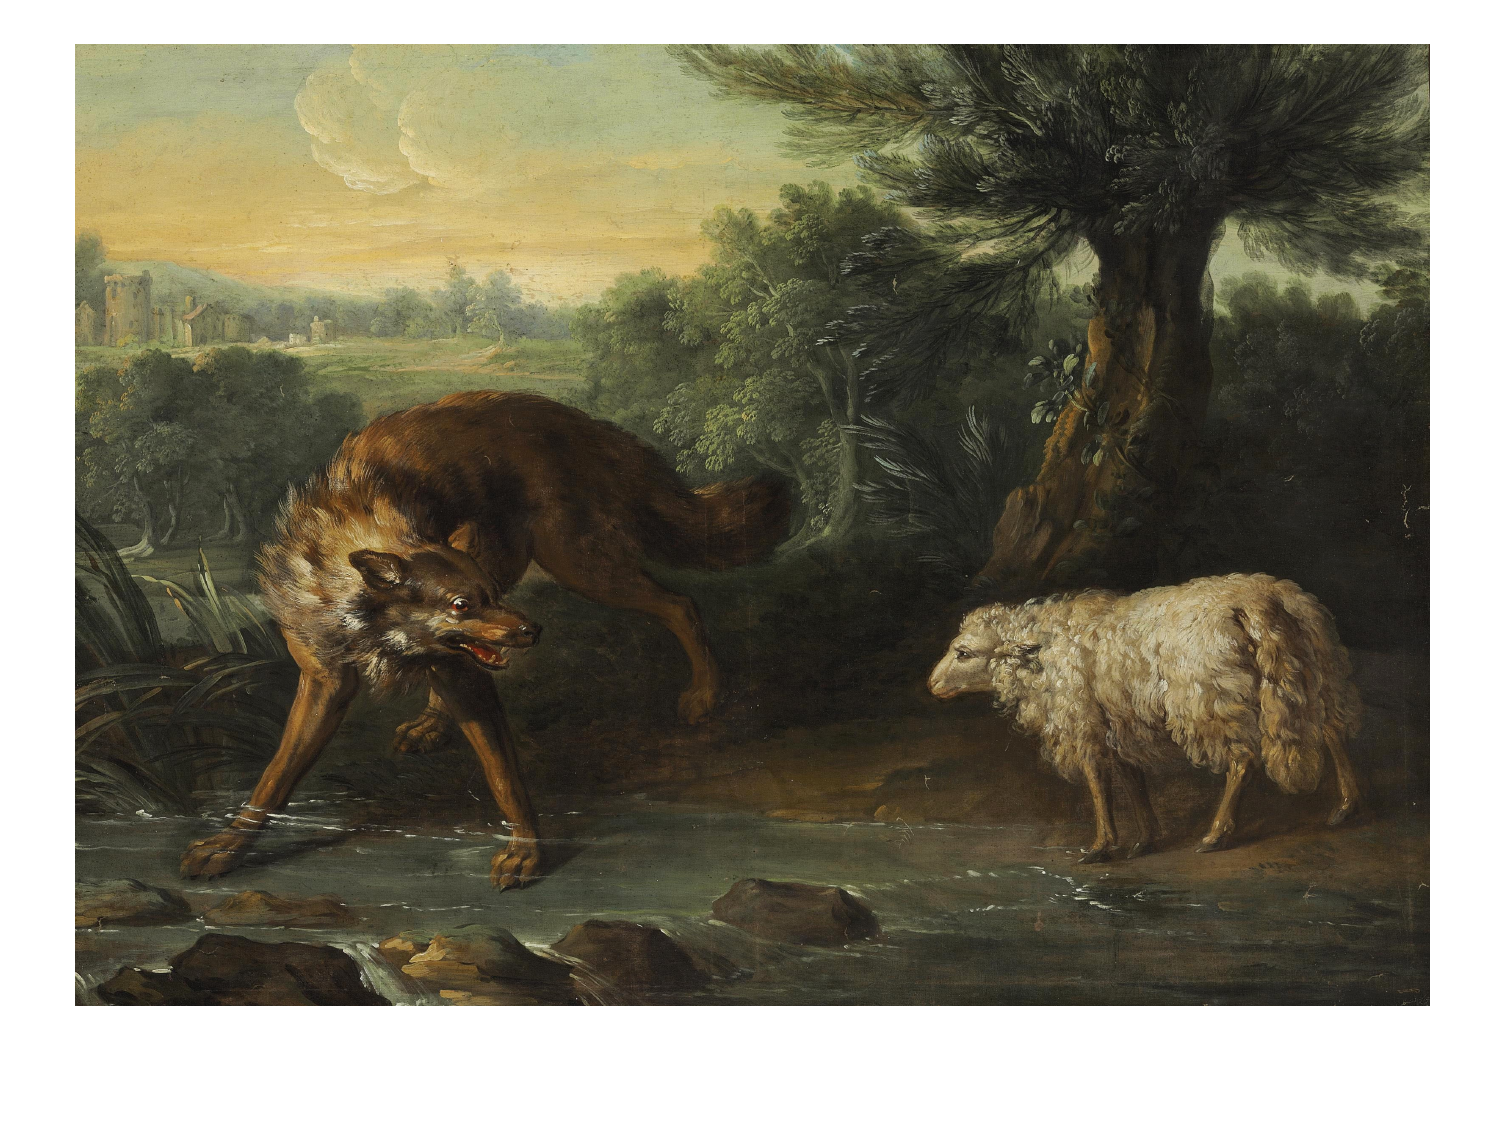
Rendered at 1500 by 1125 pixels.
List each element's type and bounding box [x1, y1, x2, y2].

picture [75, 44, 1430, 1006]
